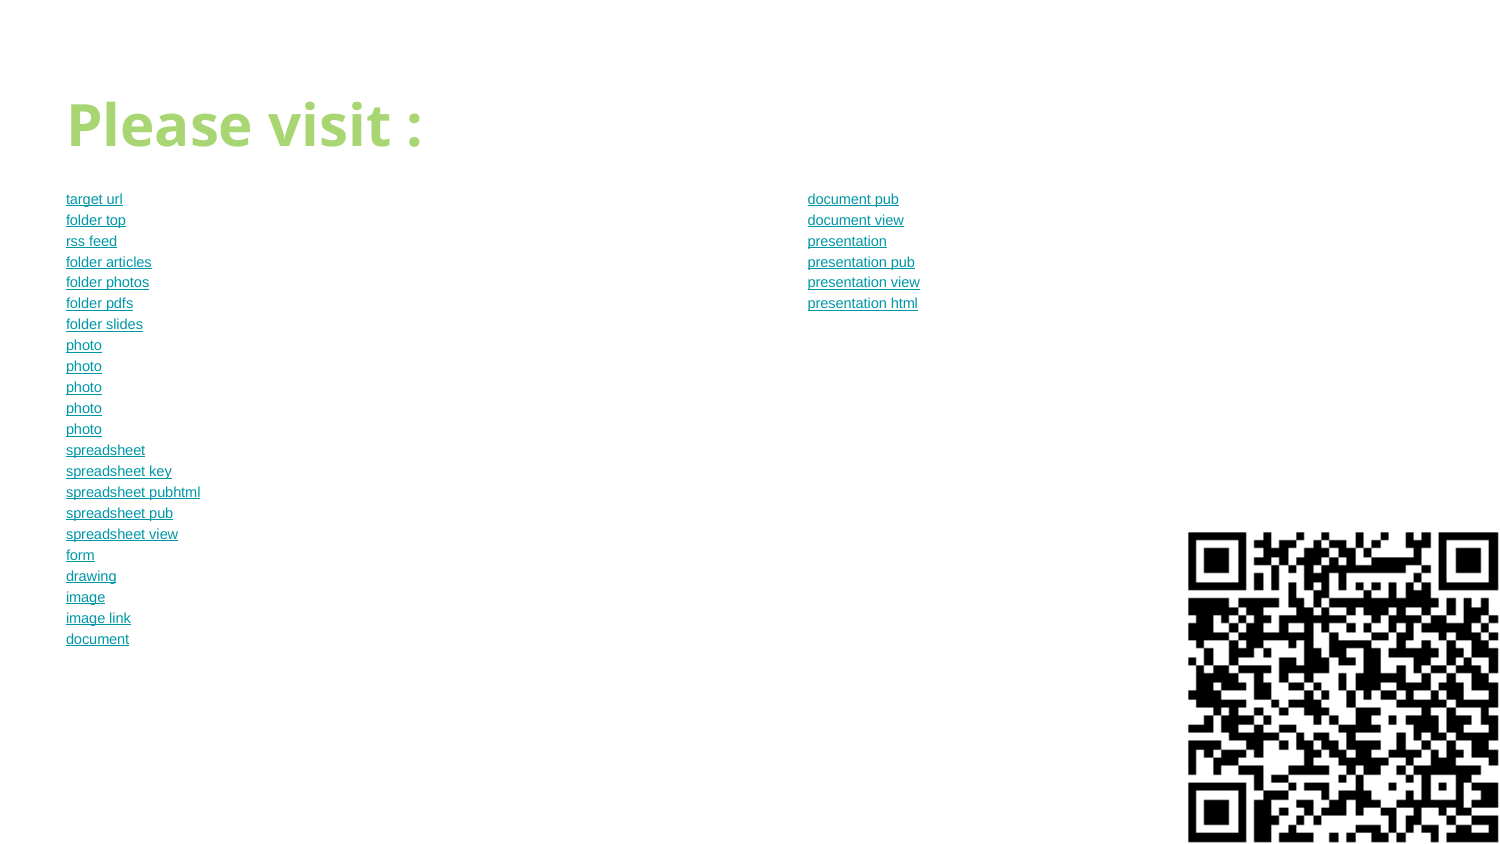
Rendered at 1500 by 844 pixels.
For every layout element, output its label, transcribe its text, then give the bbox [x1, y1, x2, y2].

picture [1187, 531, 1500, 844]
list target url folder top rss feed folder articles folder photos folder pdfs folder slides photo photo photo photo photo spreadsheet spreadsheet key spreadsheet pubhtml spreadsheet pub spreadsheet view form drawing image image link document [51, 189, 708, 750]
title Please visit : [51, 72, 1449, 167]
list document pub document view presentation presentation pub presentation view presentation html [792, 189, 1449, 750]
